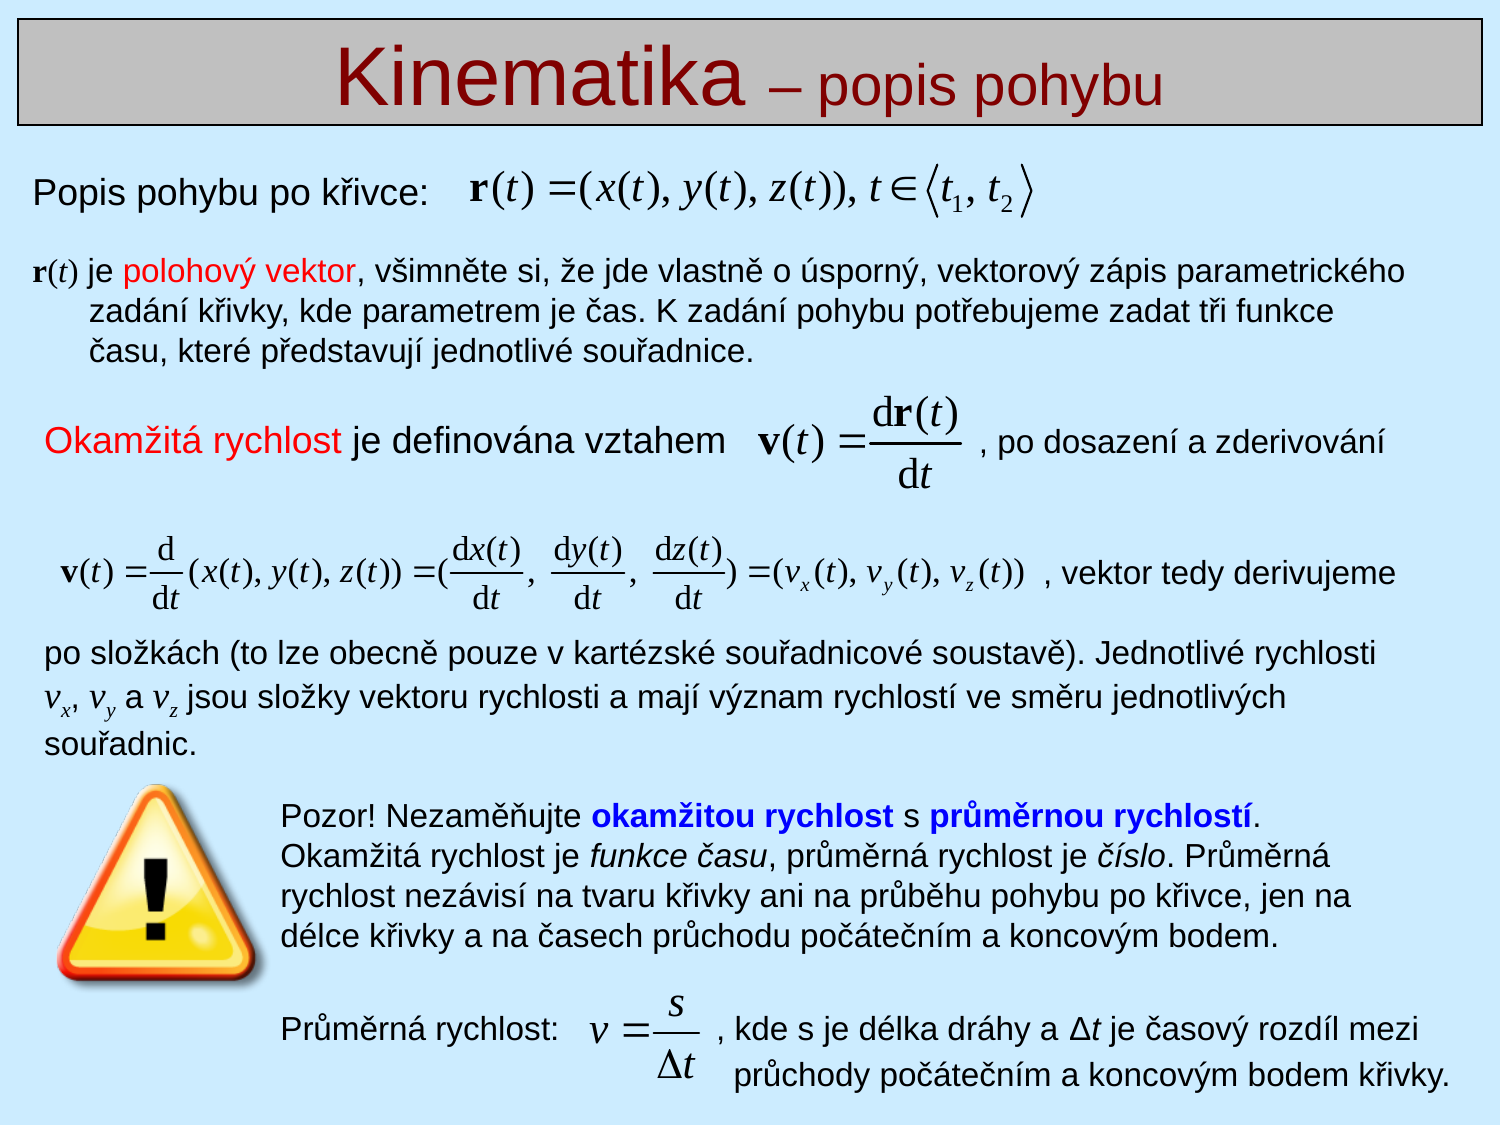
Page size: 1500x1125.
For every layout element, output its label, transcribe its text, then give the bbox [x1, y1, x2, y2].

picture [464, 154, 1042, 228]
text_box Průměrná rychlost: , kde s je délka dráhy a Δt je časový rozdíl mezi průchody počátečním a koncovým bodem křivky. [707, 999, 1500, 1071]
text_box Okamžitá rychlost je definována vztahem , po dosazení a zderivování , vektor tedy derivujeme po složkách (to lze obecně pouze v kartézské souřadnicové soustavě). Jednotlivé rychlosti vx, vy a vz jsou složky vektoru rychlosti a mají význam rychlostí ve směru jednotlivých souřadnic. [29, 408, 1459, 770]
text_box Kinematika – popis pohybu [17, 18, 1483, 126]
picture [583, 975, 707, 1088]
text_box Popis pohybu po křivce: r(t) je polohový vektor, všimněte si, že jde vlastně o úsporný, vektorový zápis parametrického zadání křivky, kde parametrem je čas. K zadání pohybu potřebujeme zadat tři funkce času, které představují jednotlivé souřadnice. [17, 160, 1436, 232]
text_box Pozor! Nezaměňujte okamžitou rychlost s průměrnou rychlostí. Okamžitá rychlost je funkce času, průměrná rychlost je číslo. Průměrná rychlost nezávisí na tvaru křivky ani na průběhu pohybu po křivce, jen na délce křivky a na časech průchodu počátečním a koncovým bodem. [276, 786, 1427, 962]
picture [54, 527, 1032, 617]
text_box Průměrná rychlost: , kde s je délka dráhy a Δt je časový rozdíl mezi průchody počátečním a koncovým bodem křivky. [265, 999, 583, 1071]
picture [750, 385, 969, 498]
picture [41, 774, 276, 1010]
